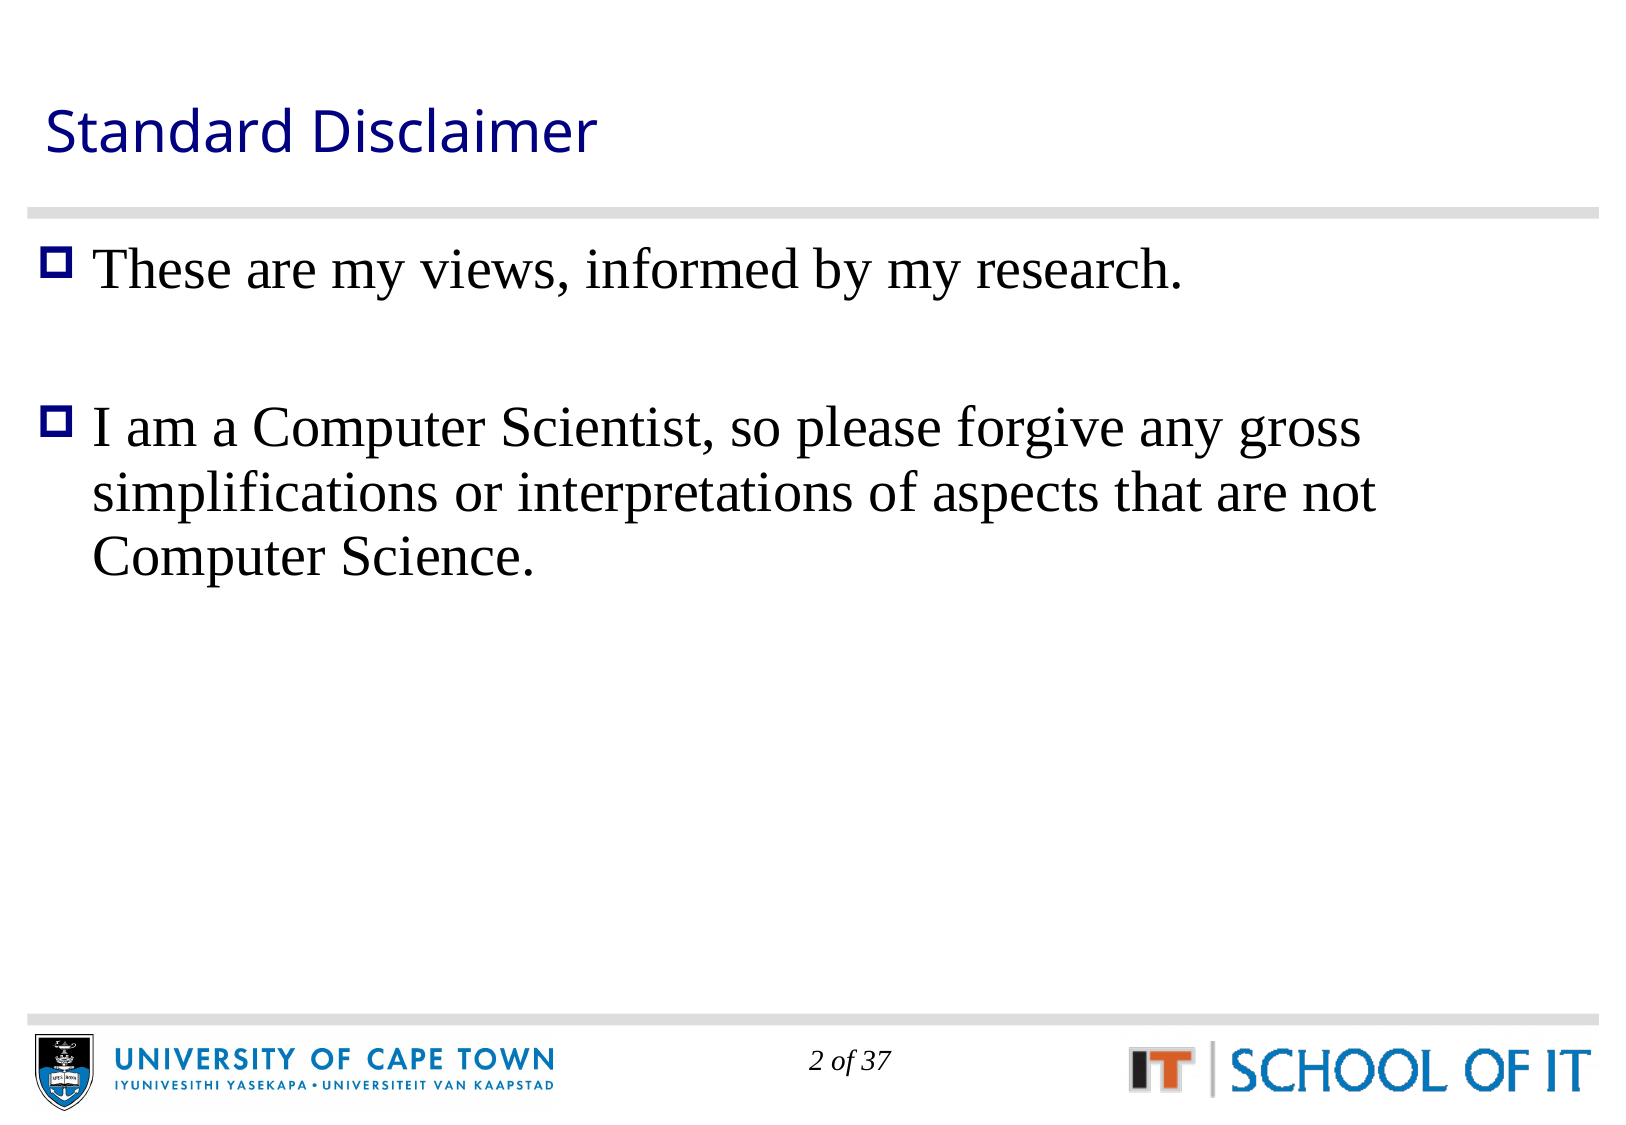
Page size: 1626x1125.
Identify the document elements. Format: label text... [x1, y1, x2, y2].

picture [1118, 1030, 1606, 1109]
picture [35, 1034, 553, 1111]
title Standard Disclaimer [45, 66, 1583, 194]
list These are my views, informed by my research. I am a Computer Scientist, so please forgive any gross simplifications or interpretations of aspects that are not Computer Science. [36, 236, 1579, 998]
